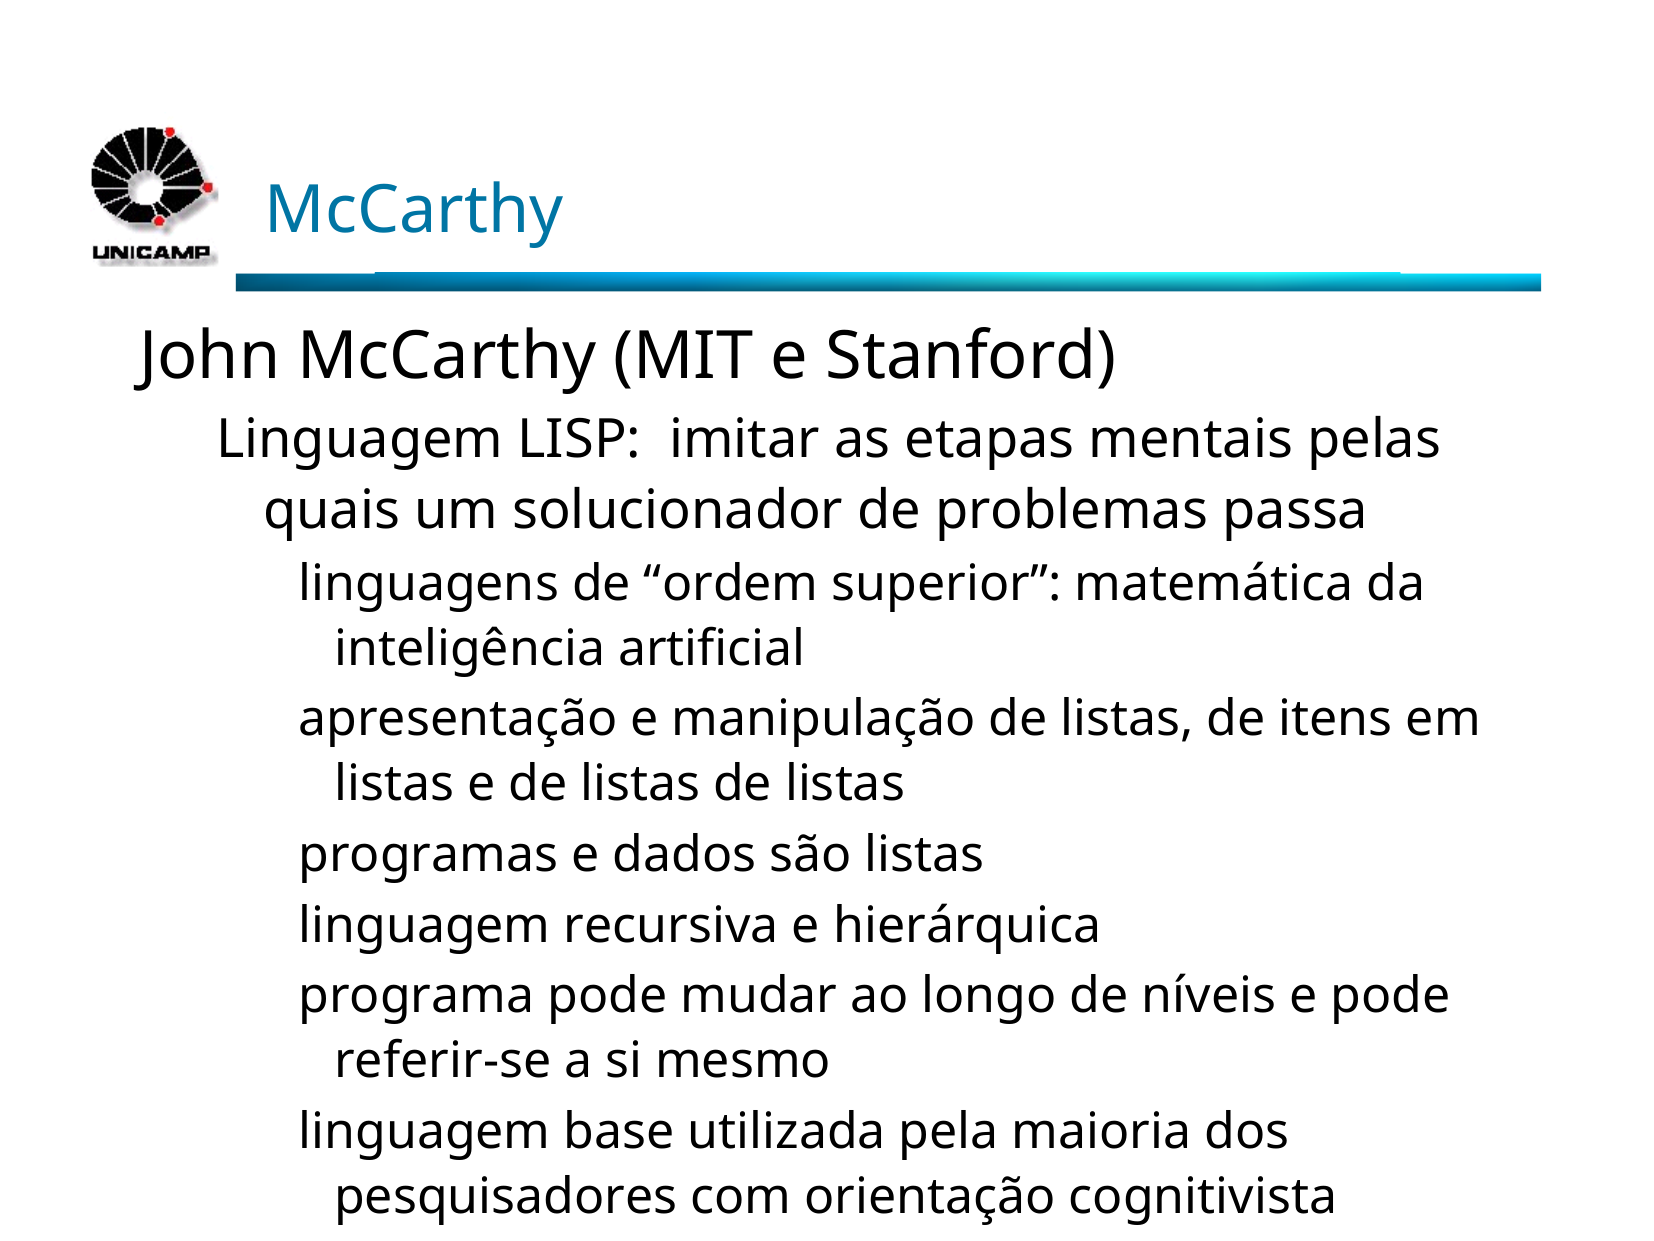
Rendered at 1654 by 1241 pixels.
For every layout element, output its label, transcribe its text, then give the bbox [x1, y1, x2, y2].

list John McCarthy (MIT e Stanford) Linguagem LISP: imitar as etapas mentais pelas quais um solucionador de problemas passa linguagens de “ordem superior”: matemática da inteligência artificial apresentação e manipulação de listas, de itens em listas e de listas de listas programas e dados são listas linguagem recursiva e hierárquica programa pode mudar ao longo de níveis e pode referir-se a si mesmo linguagem base utilizada pela maioria dos pesquisadores com orientação cognitivista [121, 309, 1534, 1182]
picture [125, 272, 1654, 295]
title McCarthy [264, 42, 1534, 250]
